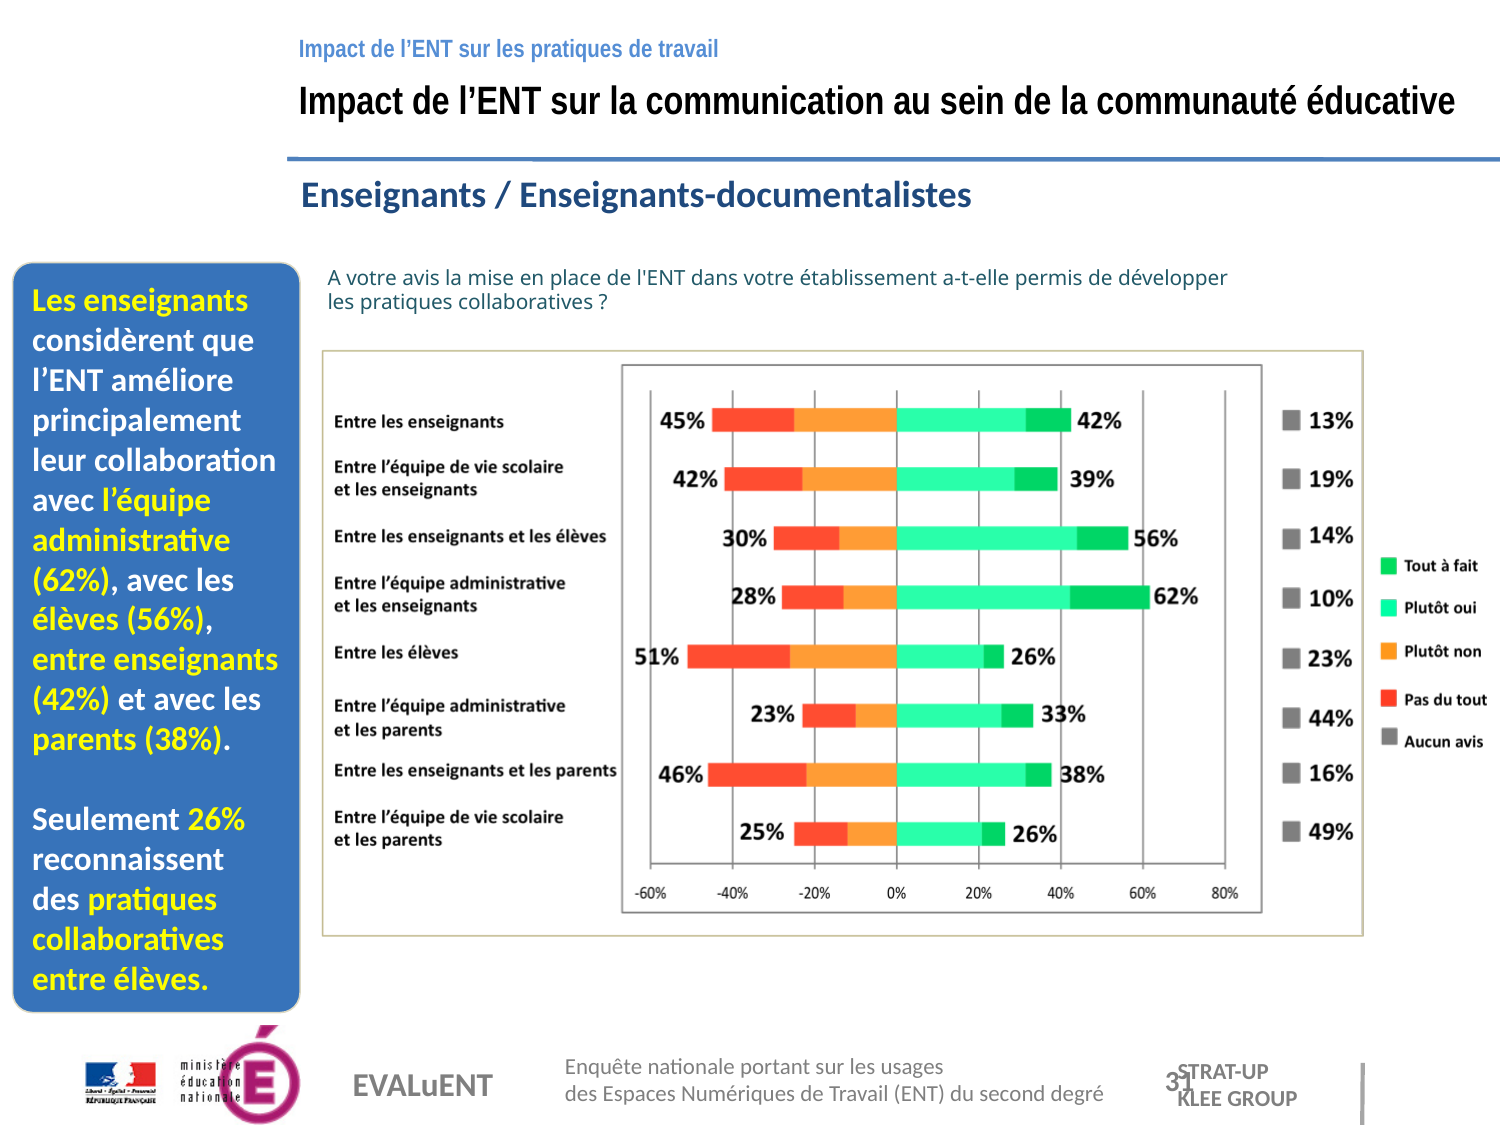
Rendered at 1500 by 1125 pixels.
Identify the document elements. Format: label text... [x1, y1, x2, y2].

text_box Impact de l’ENT sur les pratiques de travail Impact de l’ENT sur la communication au sein de la communauté éducative [284, 25, 1500, 100]
text_box Enseignants / Enseignants-documentalistes [286, 162, 995, 224]
text_box Les enseignants considèrent que l’ENT améliore principalement leur collaboration avec l’équipe administrative (62%), avec les élèves (56%), entre enseignants (42%) et avec les parents (38%). Seulement 26% reconnaissent des pratiques collaboratives entre élèves. [12, 262, 301, 1013]
picture [321, 350, 1500, 938]
text_box [1074, 1050, 1426, 1110]
text_box A votre avis la mise en place de l'ENT dans votre établissement a-t-elle permis de développer les pratiques collaboratives ? [312, 256, 1500, 325]
